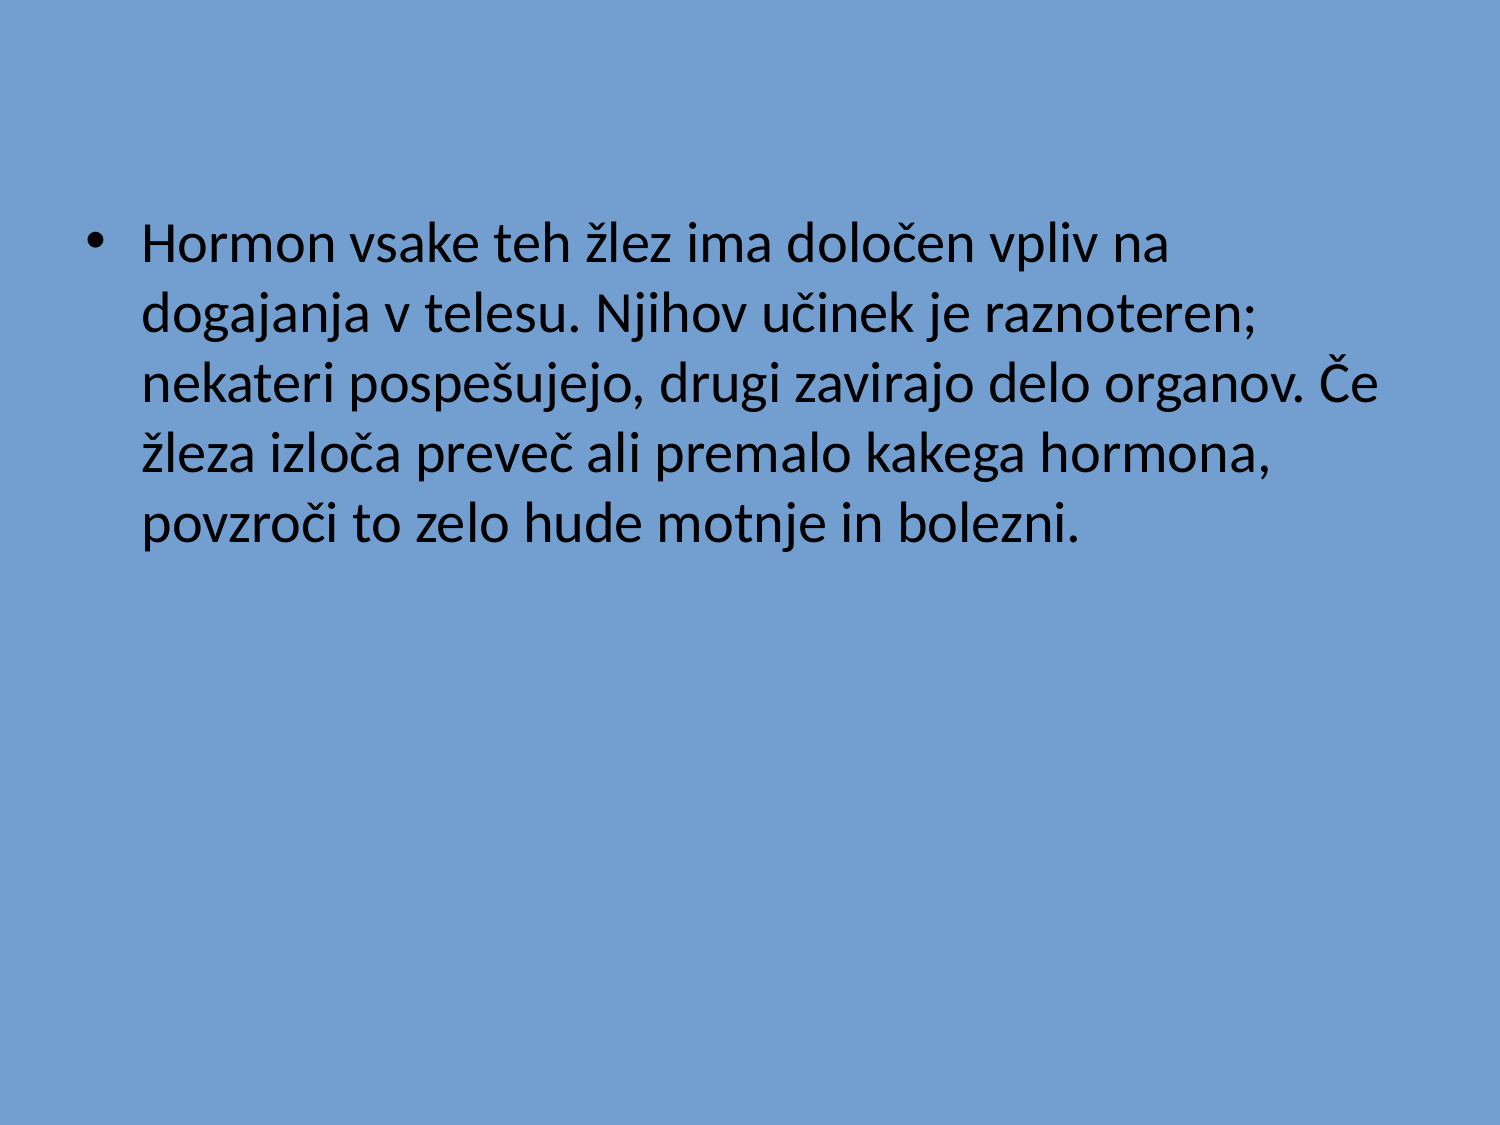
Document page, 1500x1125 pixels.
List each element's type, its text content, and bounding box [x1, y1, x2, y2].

list Hormon vsake teh žlez ima določen vpliv na dogajanja v telesu. Njihov učinek je raznoteren; nekateri pospešujejo, drugi zavirajo delo organov. Če žleza izloča preveč ali premalo kakega hormona, povzroči to zelo hude motnje in bolezni. [70, 105, 1421, 848]
